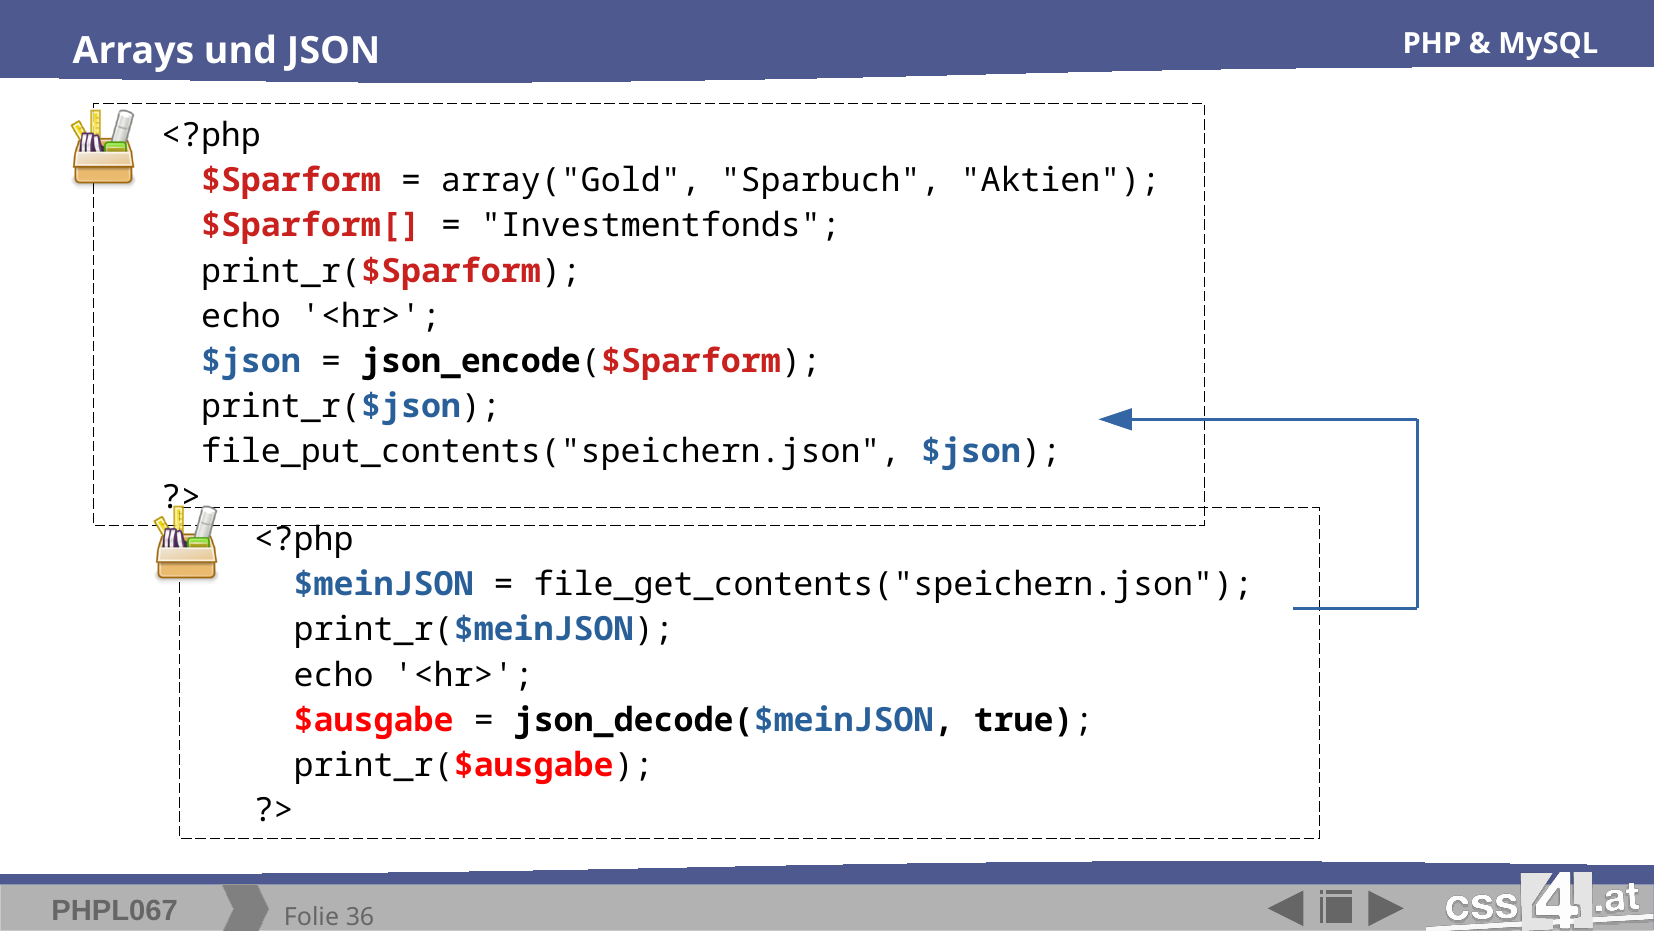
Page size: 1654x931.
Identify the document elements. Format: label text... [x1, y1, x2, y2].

text_box Folie <Foliennummer> [269, 891, 542, 931]
picture [1426, 872, 1654, 931]
text_box [0, 861, 1654, 931]
text_box <?php $meinJSON = file_get_contents("speichern.json"); print_r($meinJSON); echo '<hr>'; $ausgabe = json_decode($meinJSON, true); print_r($ausgabe); ?> [179, 531, 1320, 815]
text_box <?php $Sparform = array("Gold", "Sparbuch", "Aktien"); $Sparform[] = "Investmentfonds"; print_r($Sparform); echo '<hr>'; $json = json_encode($Sparform); print_r($json); file_put_contents("speichern.json", $json); ?> [93, 144, 1205, 485]
text_box PHP & MySQL [1387, 15, 1619, 60]
text_box Arrays und JSON [57, 16, 469, 69]
text_box PHPL067 [36, 886, 209, 931]
picture [62, 106, 146, 190]
text_box [0, 0, 1654, 83]
picture [145, 502, 229, 585]
